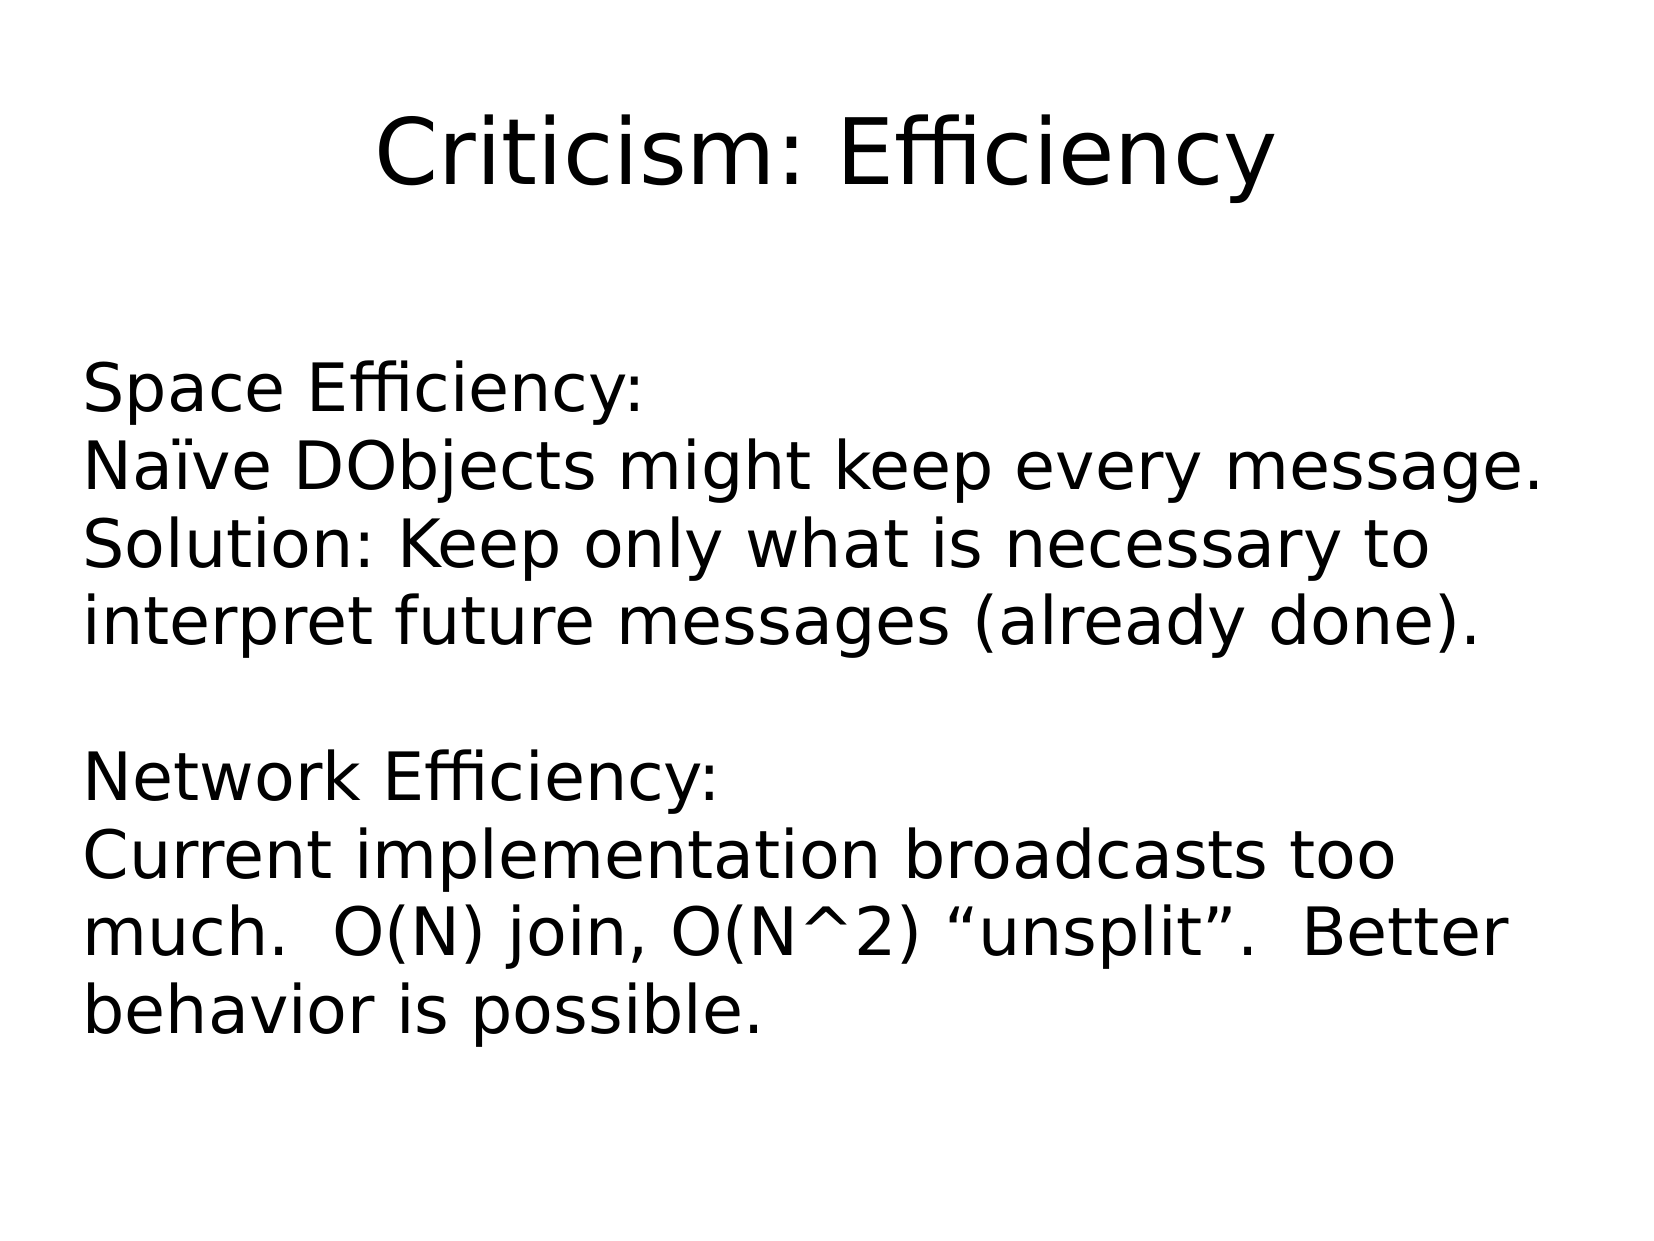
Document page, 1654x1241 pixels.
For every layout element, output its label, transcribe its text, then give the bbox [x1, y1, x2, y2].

title Criticism: Efficiency [82, 56, 1571, 250]
subtitle Space Efficiency: Naïve DObjects might keep every message. Solution: Keep only what is necessary to interpret future messages (already done). Network Efficiency: Current implementation broadcasts too much. O(N) join, O(N^2) “unsplit”. Better behavior is possible. [82, 297, 1571, 1102]
